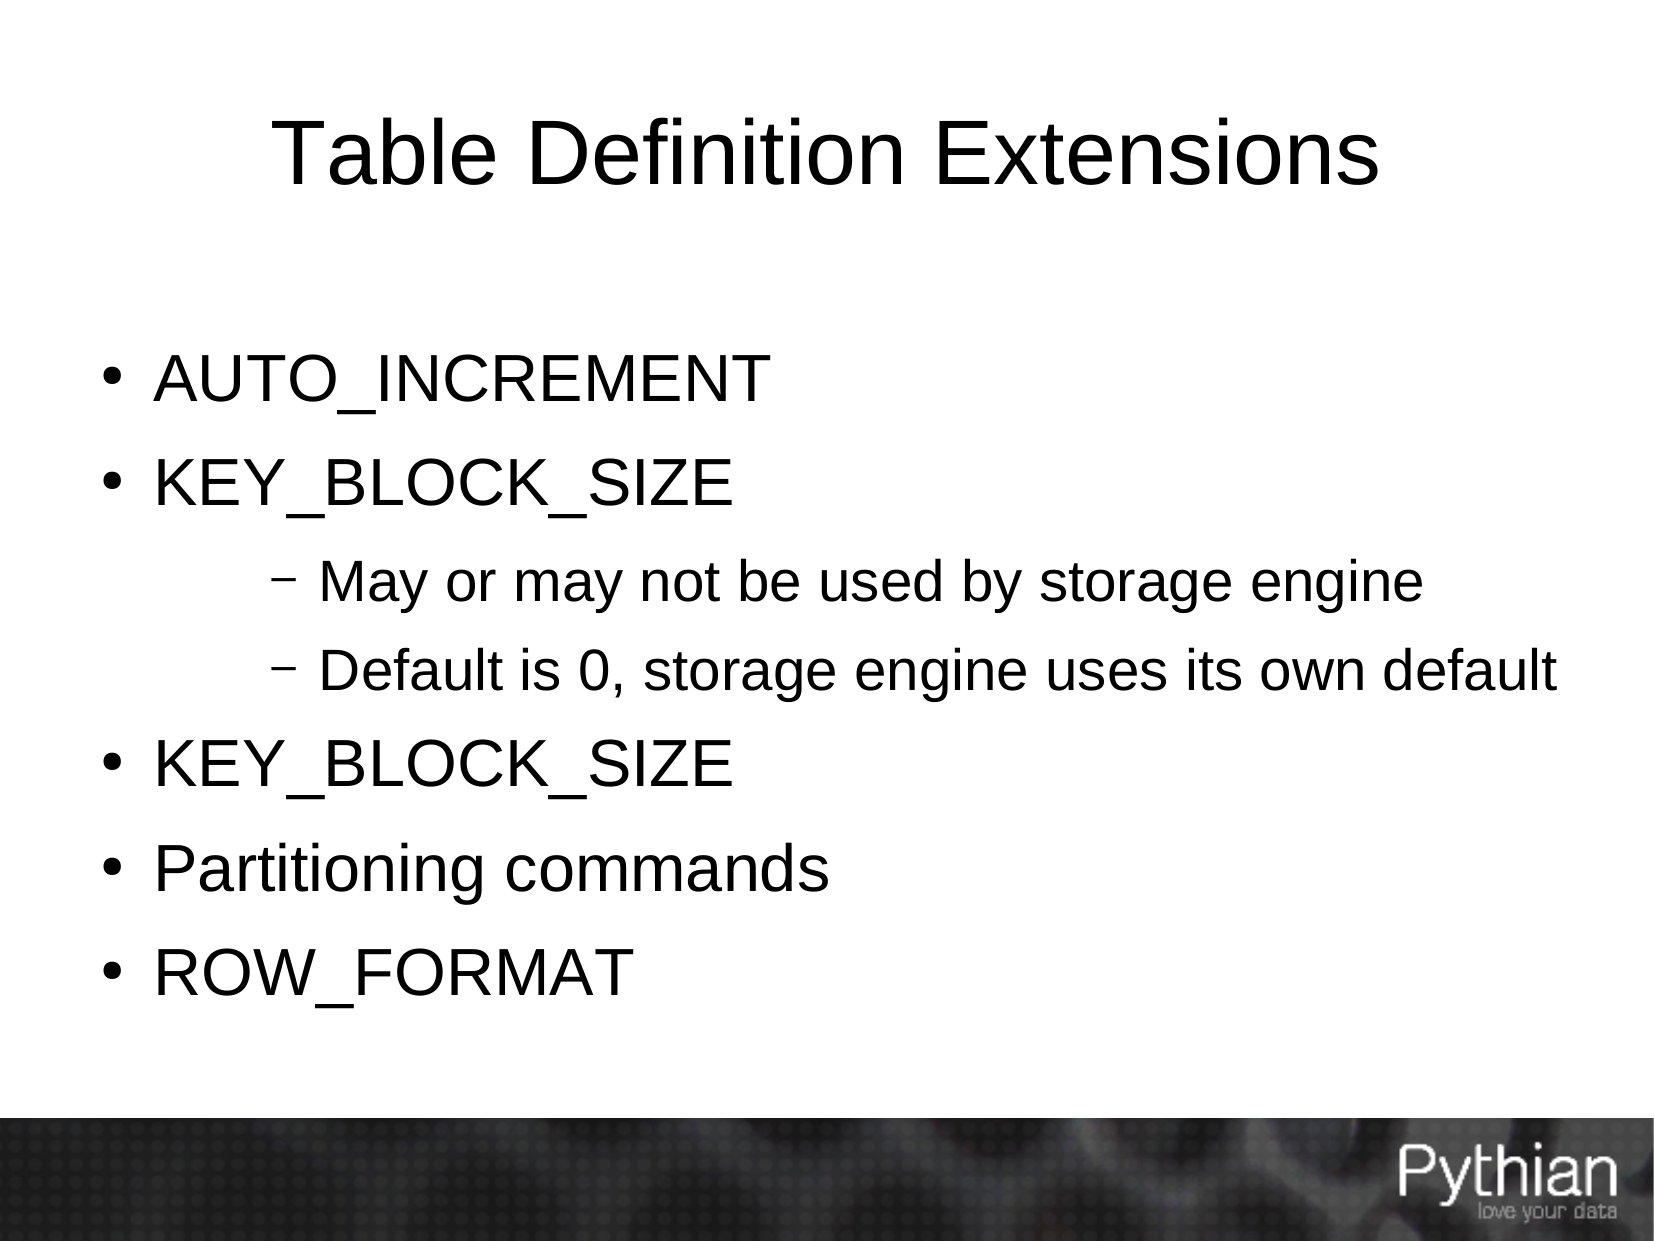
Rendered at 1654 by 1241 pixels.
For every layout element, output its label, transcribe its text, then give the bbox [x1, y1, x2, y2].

title Table Definition Extensions [82, 49, 1571, 236]
picture [0, 1118, 1654, 1241]
list AUTO_INCREMENT KEY_BLOCK_SIZE May or may not be used by storage engine Default is 0, storage engine uses its own default KEY_BLOCK_SIZE Partitioning commands ROW_FORMAT [82, 236, 1571, 1104]
